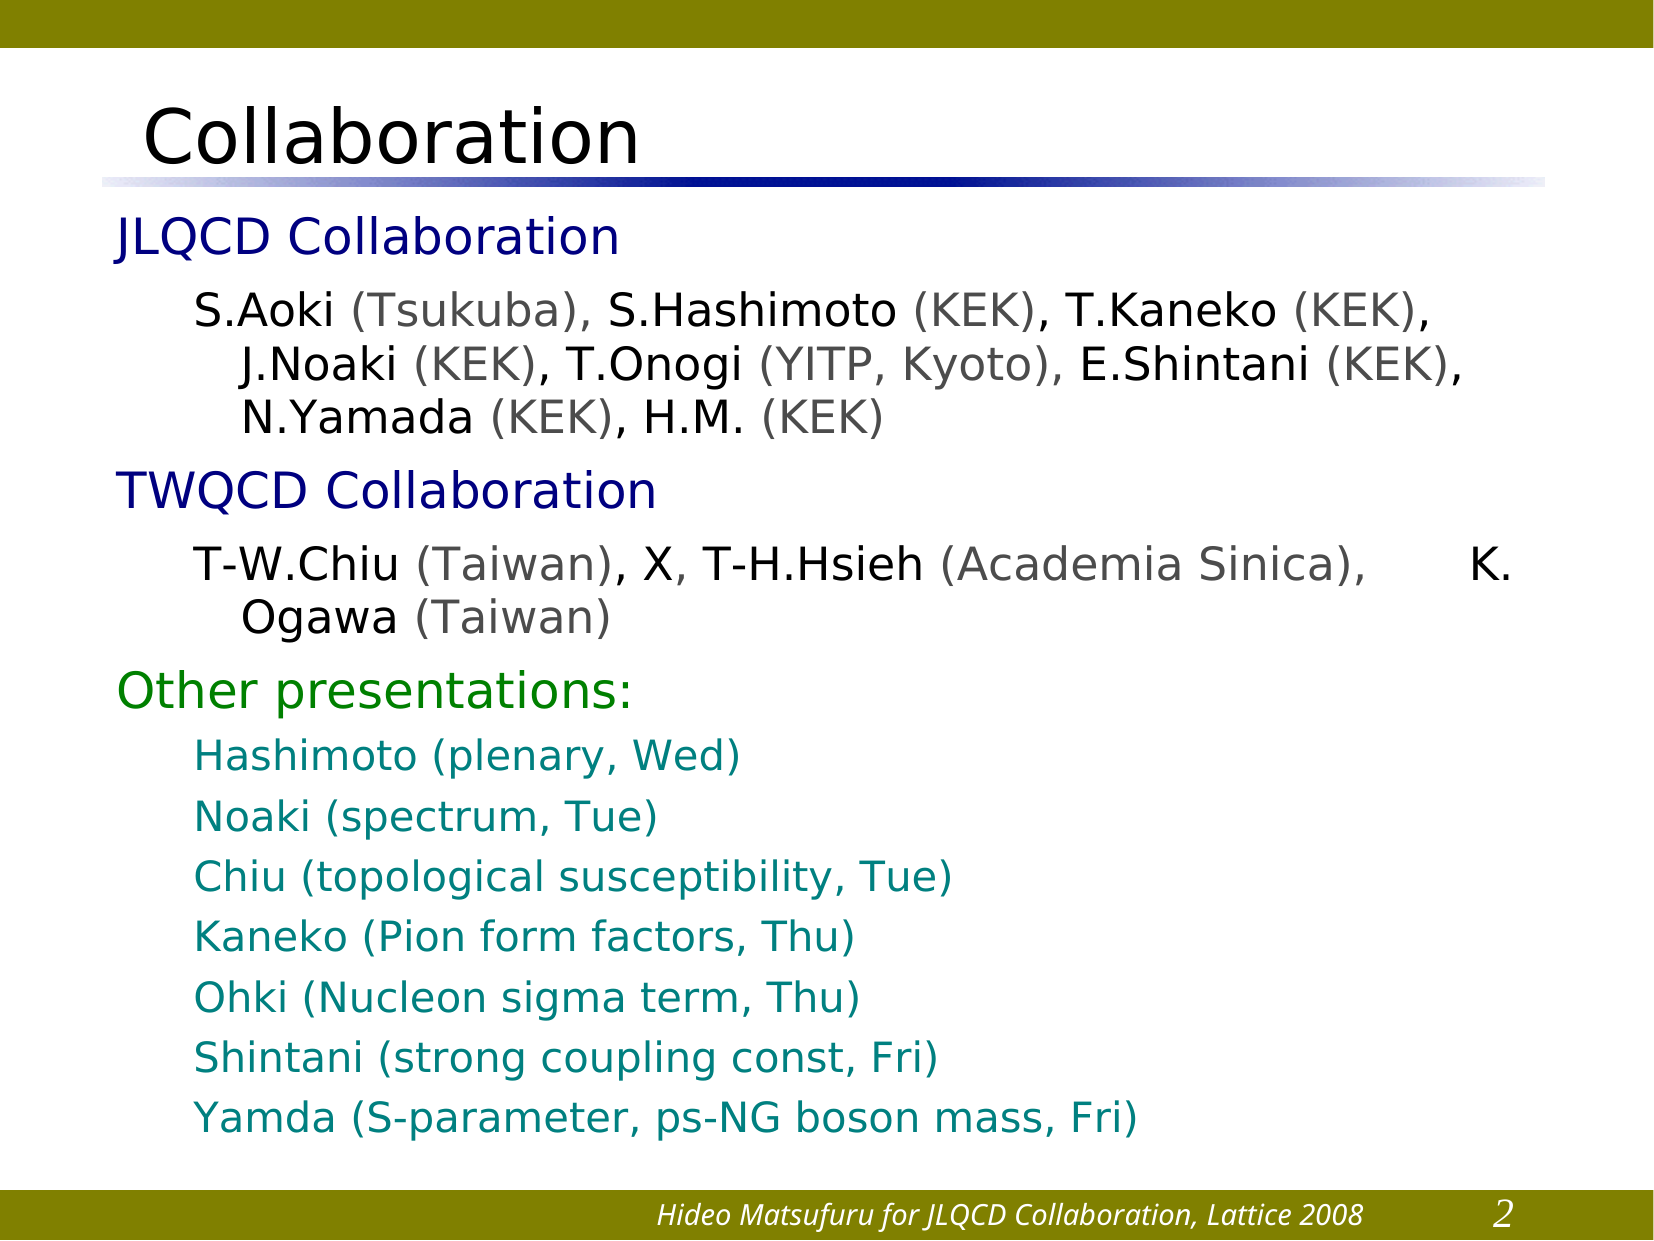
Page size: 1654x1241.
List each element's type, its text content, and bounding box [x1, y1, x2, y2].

picture [1246, 177, 1545, 187]
title Collaboration [142, 88, 1246, 187]
picture [102, 177, 142, 187]
list JLQCD Collaboration S.Aoki (Tsukuba), S.Hashimoto (KEK), T.Kaneko (KEK), J.Noaki (KEK), T.Onogi (YITP, Kyoto), E.Shintani (KEK), N.Yamada (KEK), H.M. (KEK) TWQCD Collaboration T-W.Chiu (Taiwan), X, T-H.Hsieh (Academia Sinica), K. Ogawa (Taiwan) Other presentations: Hashimoto (plenary, Wed) Noaki (spectrum, Tue) Chiu (topological susceptibility, Tue) Kaneko (Pion form factors, Thu) Ohki (Nucleon sigma term, Thu) Shintani (strong coupling const, Fri) Yamda (S-parameter, ps-NG boson mass, Fri) [98, 208, 1551, 1143]
